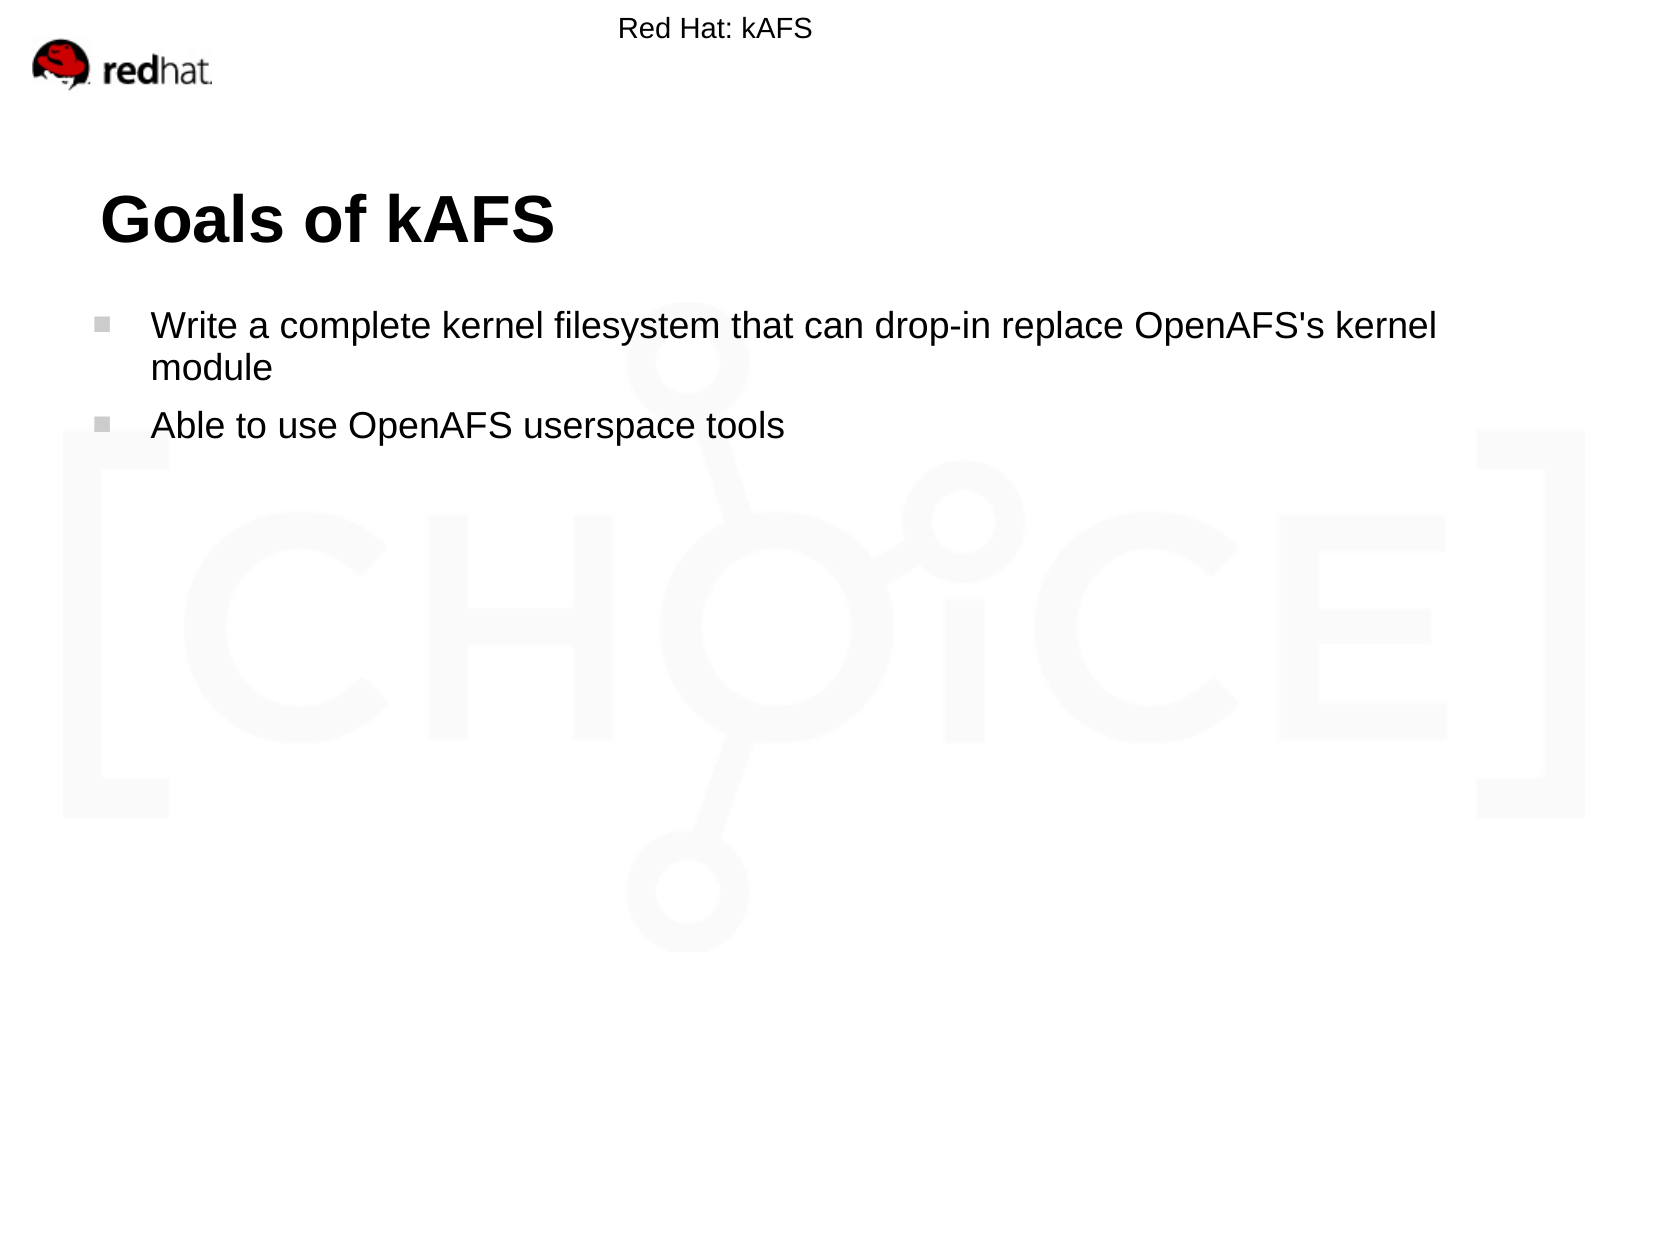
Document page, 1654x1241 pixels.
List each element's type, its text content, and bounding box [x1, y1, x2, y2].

picture [31, 37, 212, 98]
picture [63, 302, 1585, 952]
list Write a complete kernel filesystem that can drop-in replace OpenAFS's kernel module Able to use OpenAFS userspace tools [94, 304, 1500, 1174]
title Goals of kAFS [100, 164, 1506, 275]
